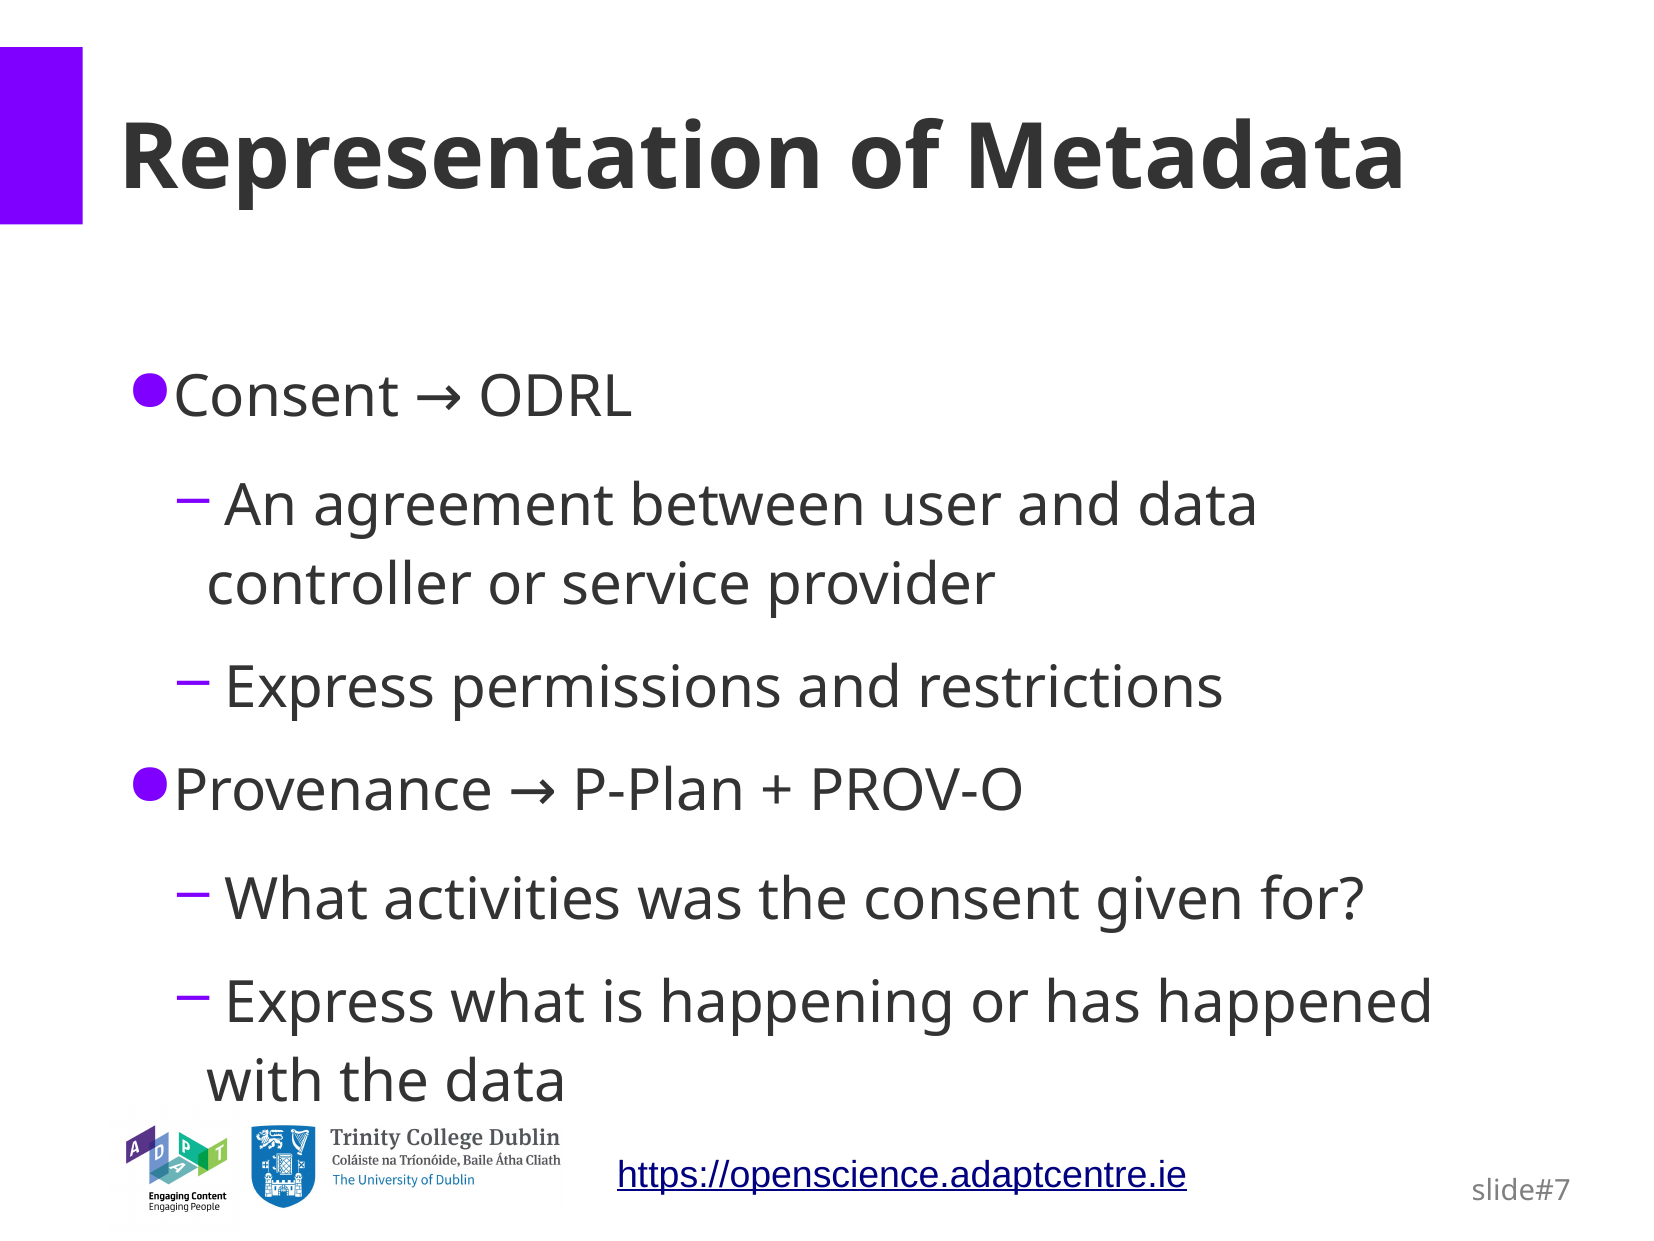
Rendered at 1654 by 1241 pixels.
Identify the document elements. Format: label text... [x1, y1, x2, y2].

picture [106, 1098, 247, 1239]
picture [248, 1122, 564, 1211]
title Representation of Metadata [118, 45, 1571, 260]
list Consent → ODRL An agreement between user and data controller or service provider Express permissions and restrictions Provenance → P-Plan + PROV-O What activities was the consent given for? Express what is happening or has happened with the data [118, 354, 1536, 1074]
